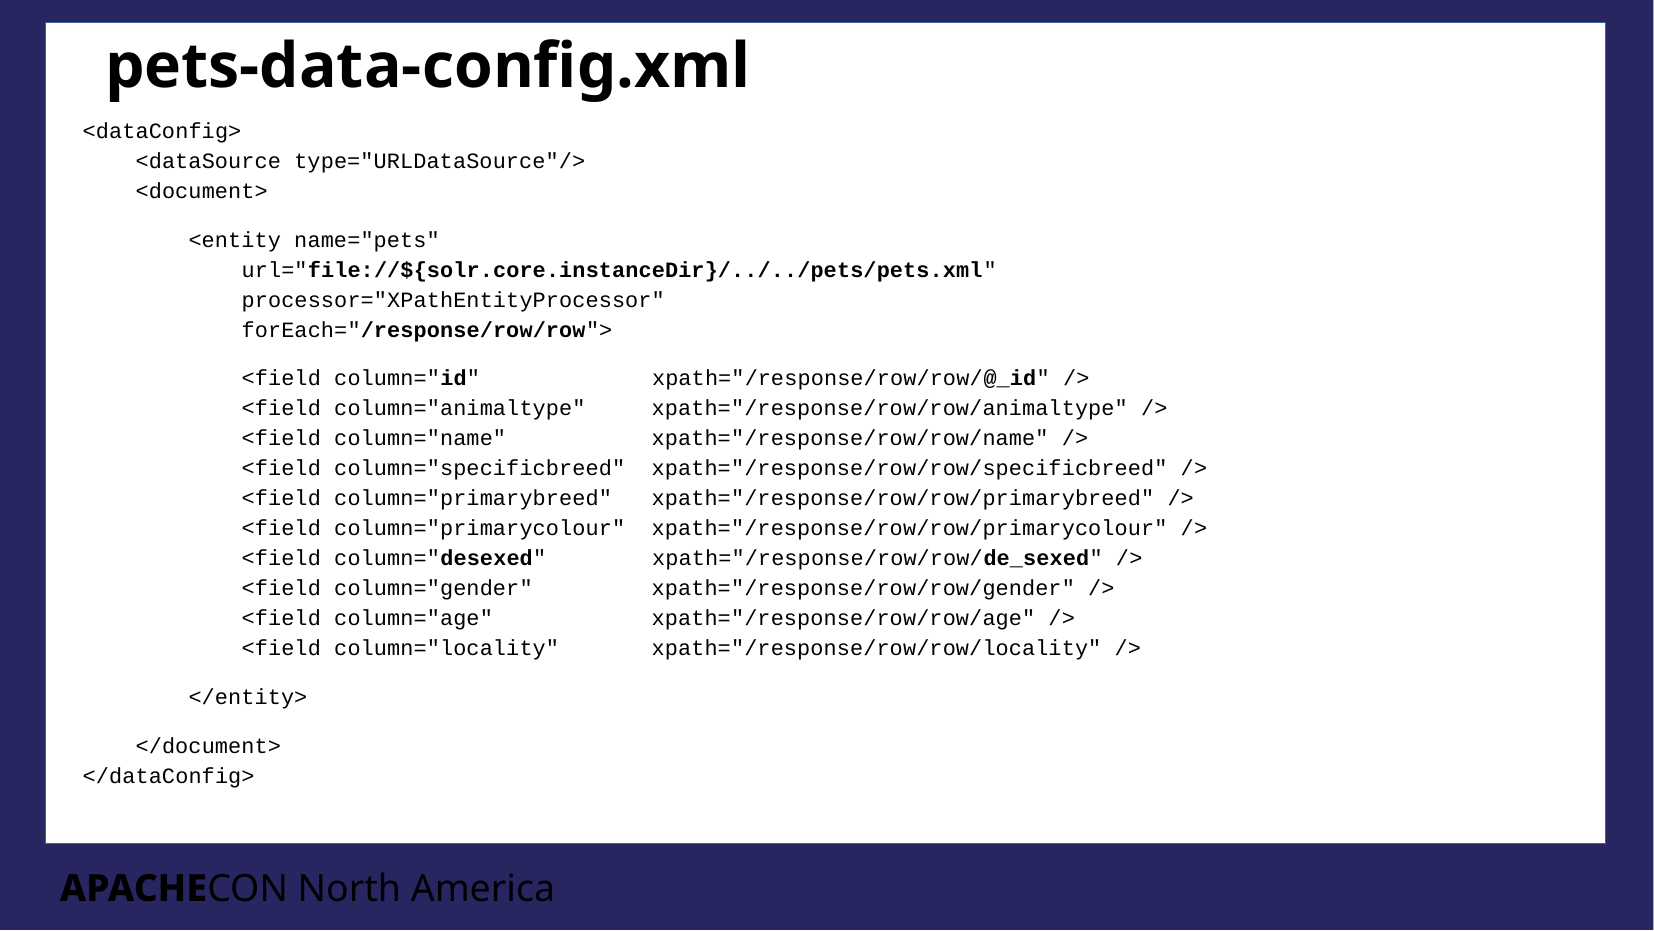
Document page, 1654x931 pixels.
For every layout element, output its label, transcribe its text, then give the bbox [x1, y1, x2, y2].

list <dataConfig> <dataSource type="URLDataSource"/> <document> <entity name="pets" url="file://${solr.core.instanceDir}/../../pets/pets.xml" processor="XPathEntityProcessor" forEach="/response/row/row"> <field column="id" xpath="/response/row/row/@_id" /> <field column="animaltype" xpath="/response/row/row/animaltype" /> <field column="name" xpath="/response/row/row/name" /> <field column="specificbreed" xpath="/response/row/row/specificbreed" /> <field column="primarybreed" xpath="/response/row/row/primarybreed" /> <field column="primarycolour" xpath="/response/row/row/primarycolour" /> <field column="desexed" xpath="/response/row/row/de_sexed" /> <field column="gender" xpath="/response/row/row/gender" /> <field column="age" xpath="/response/row/row/age" /> <field column="locality" xpath="/response/row/row/locality" /> </entity> </document> </dataConfig> [82, 120, 1571, 826]
title pets-data-config.xml [105, 25, 1546, 102]
